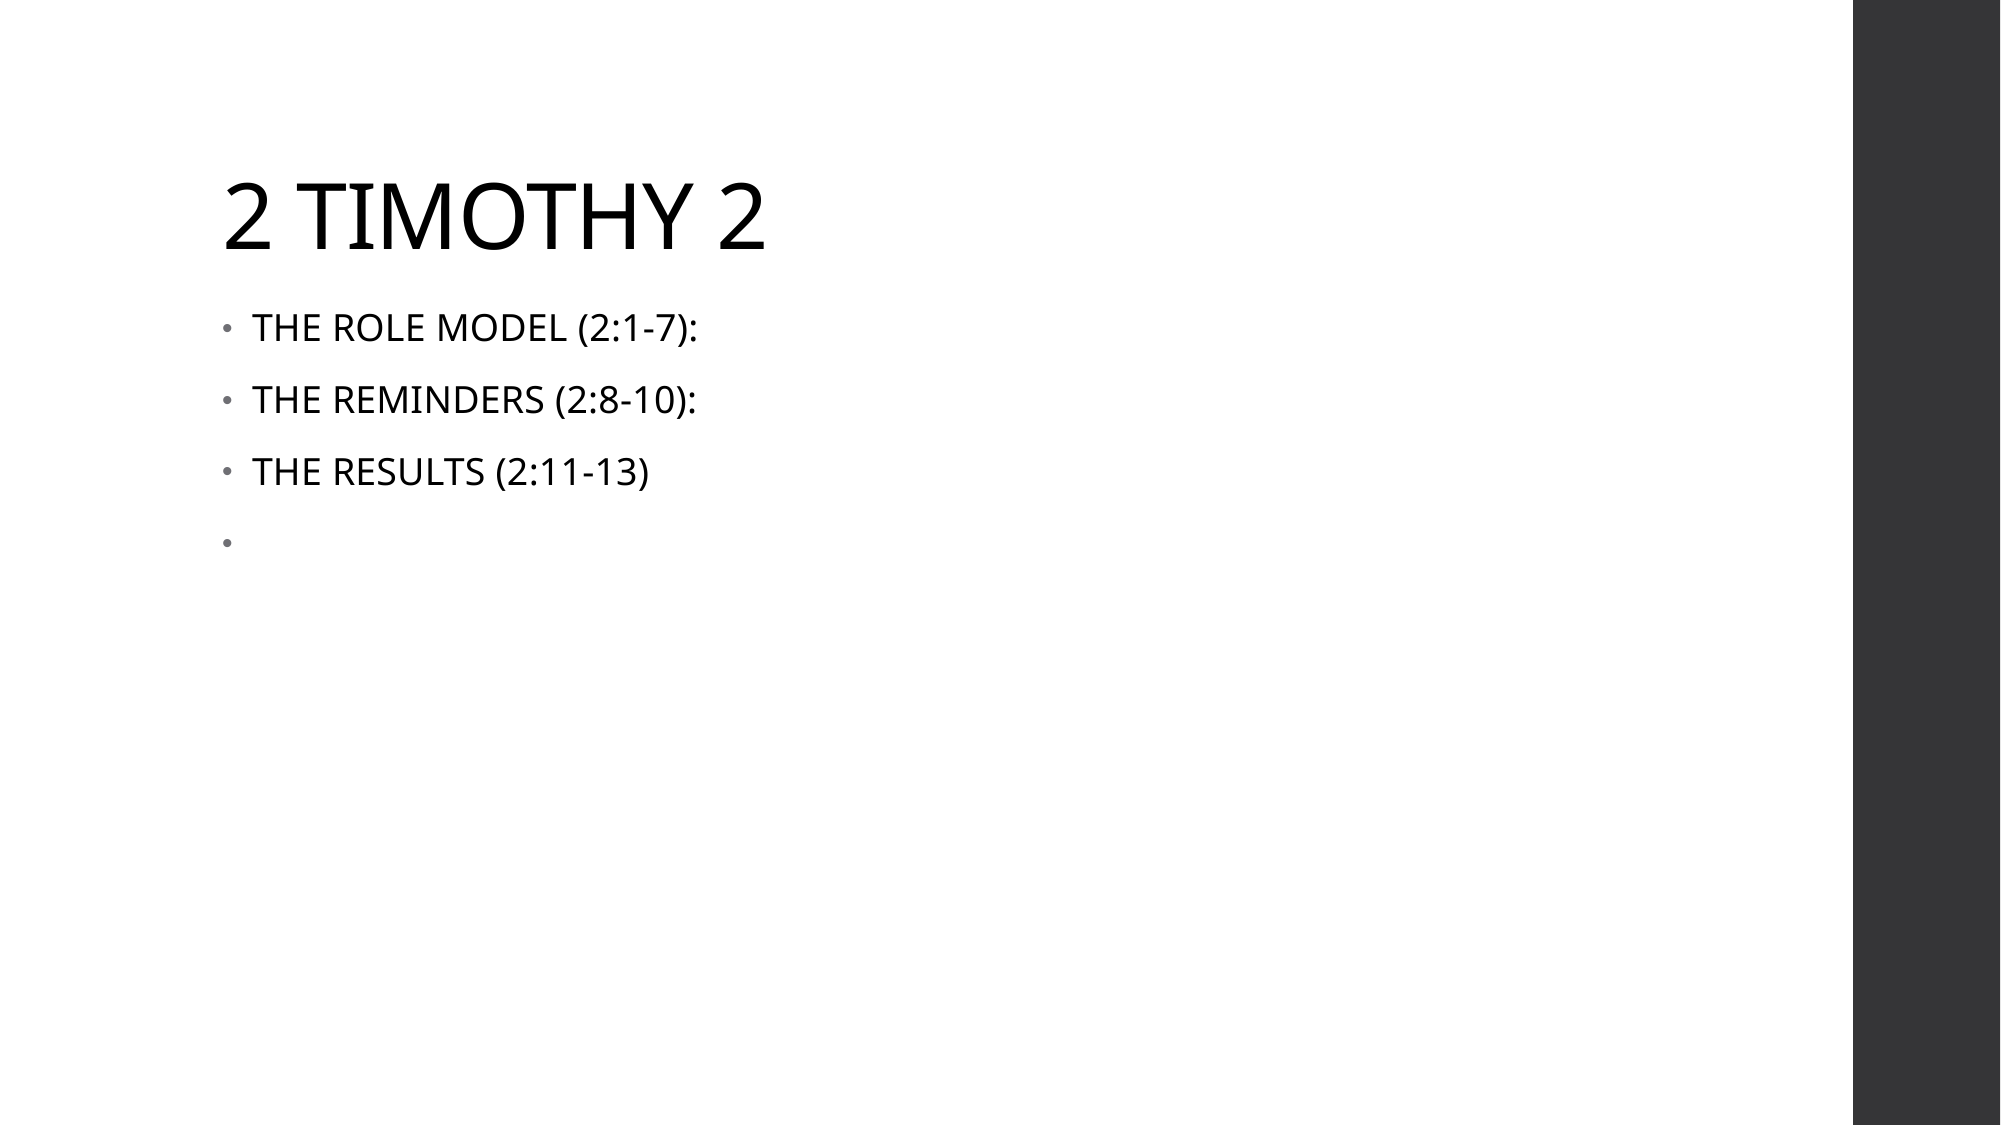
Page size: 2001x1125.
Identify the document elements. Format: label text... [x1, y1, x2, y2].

list THE ROLE MODEL (2:1-7): THE REMINDERS (2:8-10): THE RESULTS (2:11-13) [206, 299, 1617, 1014]
title 2 TIMOTHY 2 [206, 60, 1797, 278]
